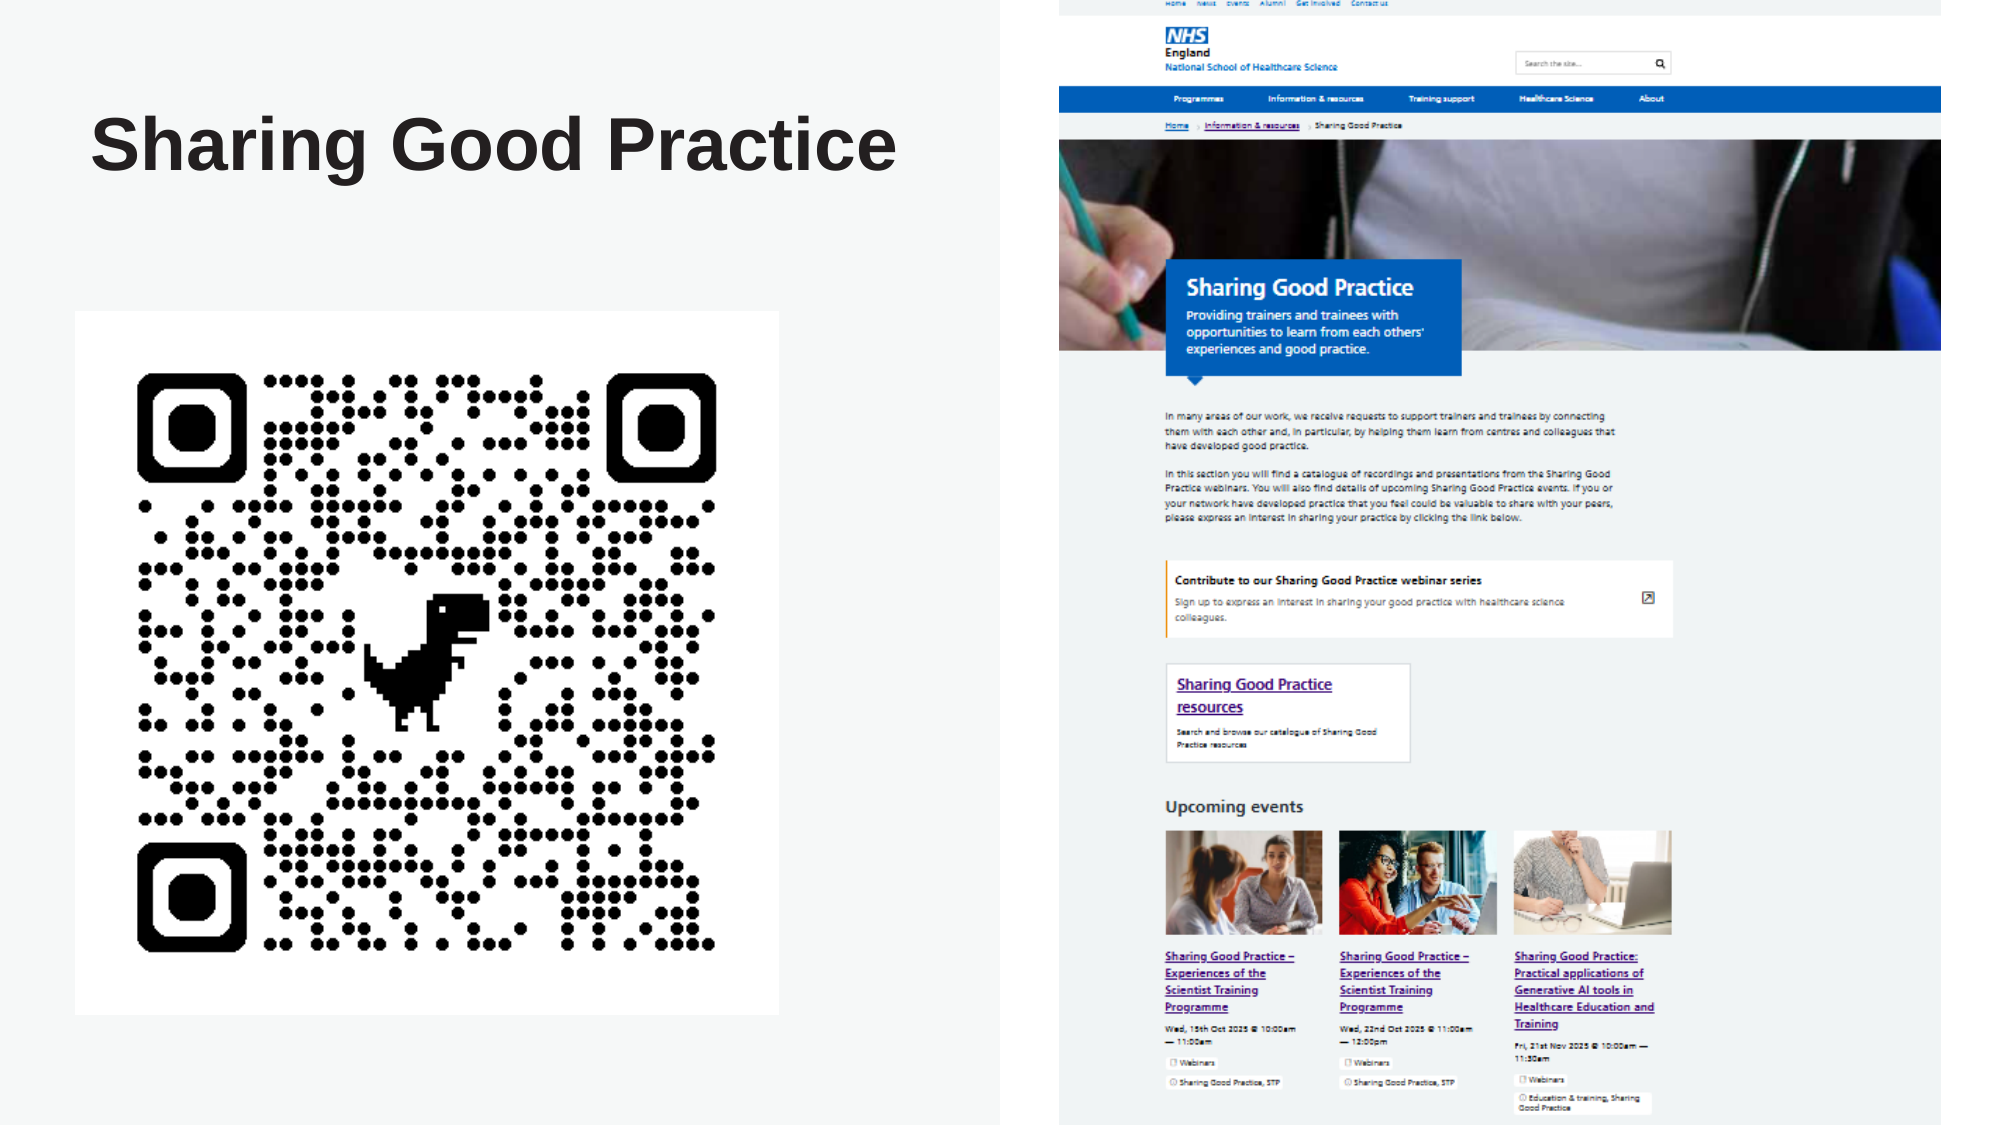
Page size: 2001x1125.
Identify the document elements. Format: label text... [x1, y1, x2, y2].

title Sharing Good Practice [75, 90, 976, 605]
picture [1059, 0, 1941, 1125]
picture [75, 311, 779, 1015]
